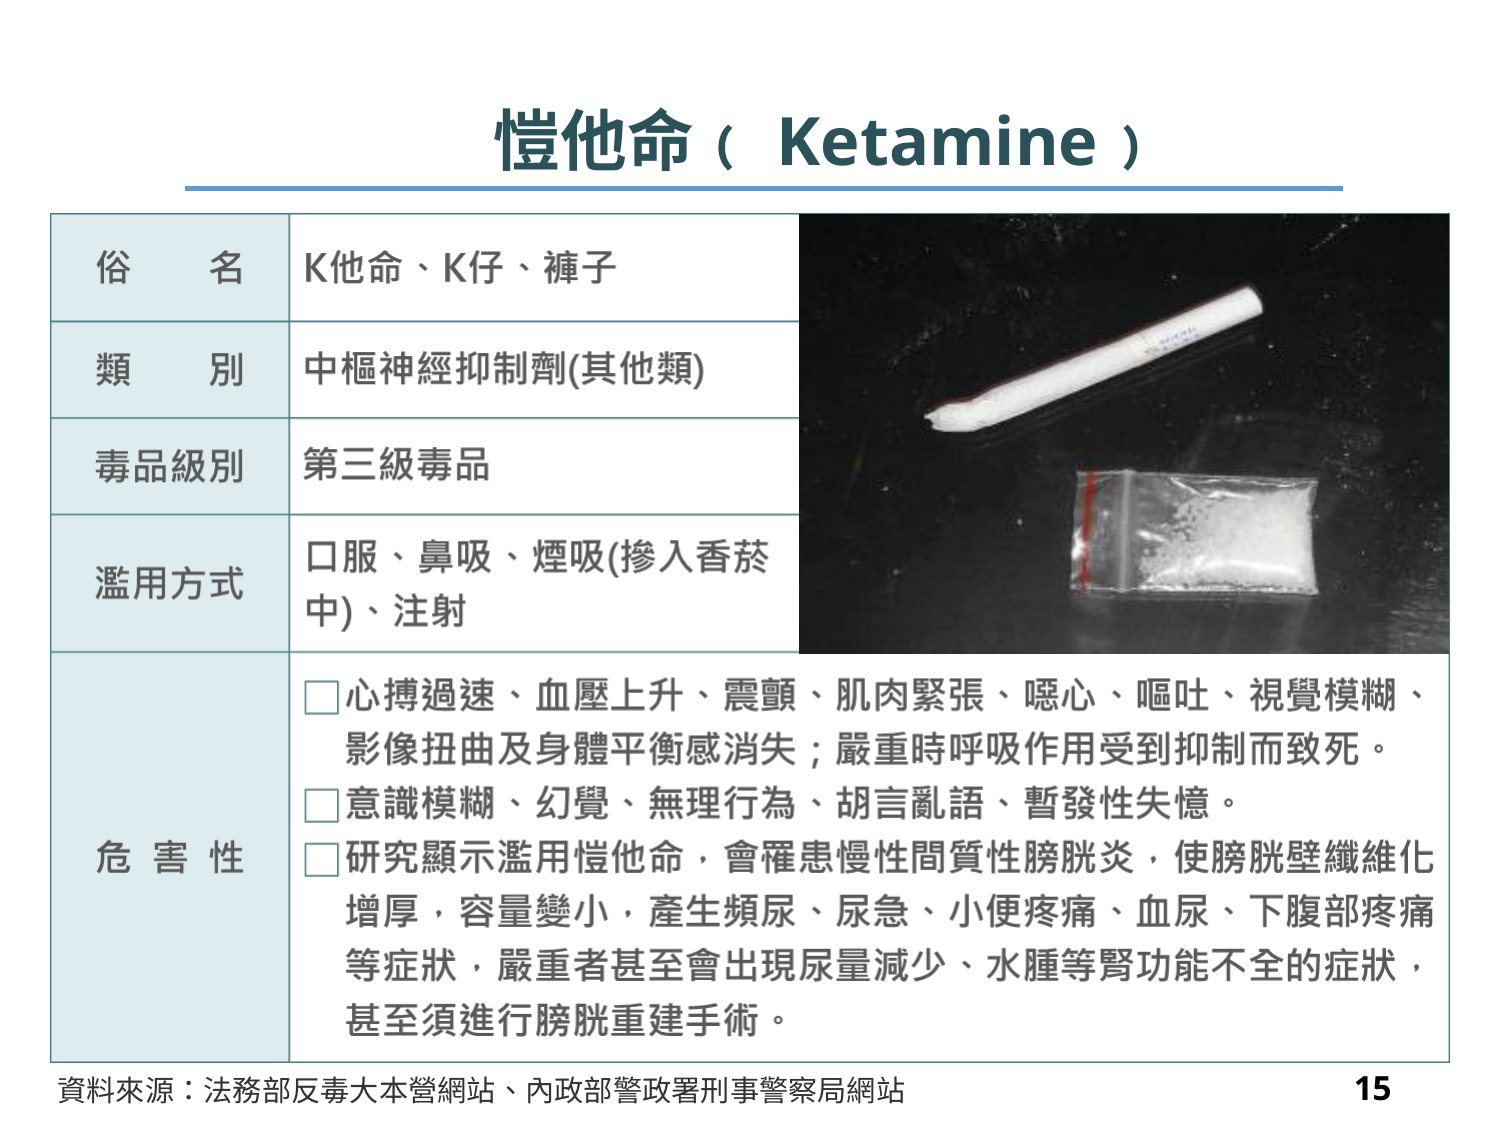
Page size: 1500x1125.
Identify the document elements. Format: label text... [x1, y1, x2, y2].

picture [50, 214, 1450, 1068]
text_box 資料來源：法務部反毒大本營網站、內政部警政署刑事警察局網站 [42, 1064, 1140, 1114]
text_box 愷他命﹙Ketamine﹚ [479, 92, 1181, 187]
text_box 15 [1338, 1059, 1500, 1120]
